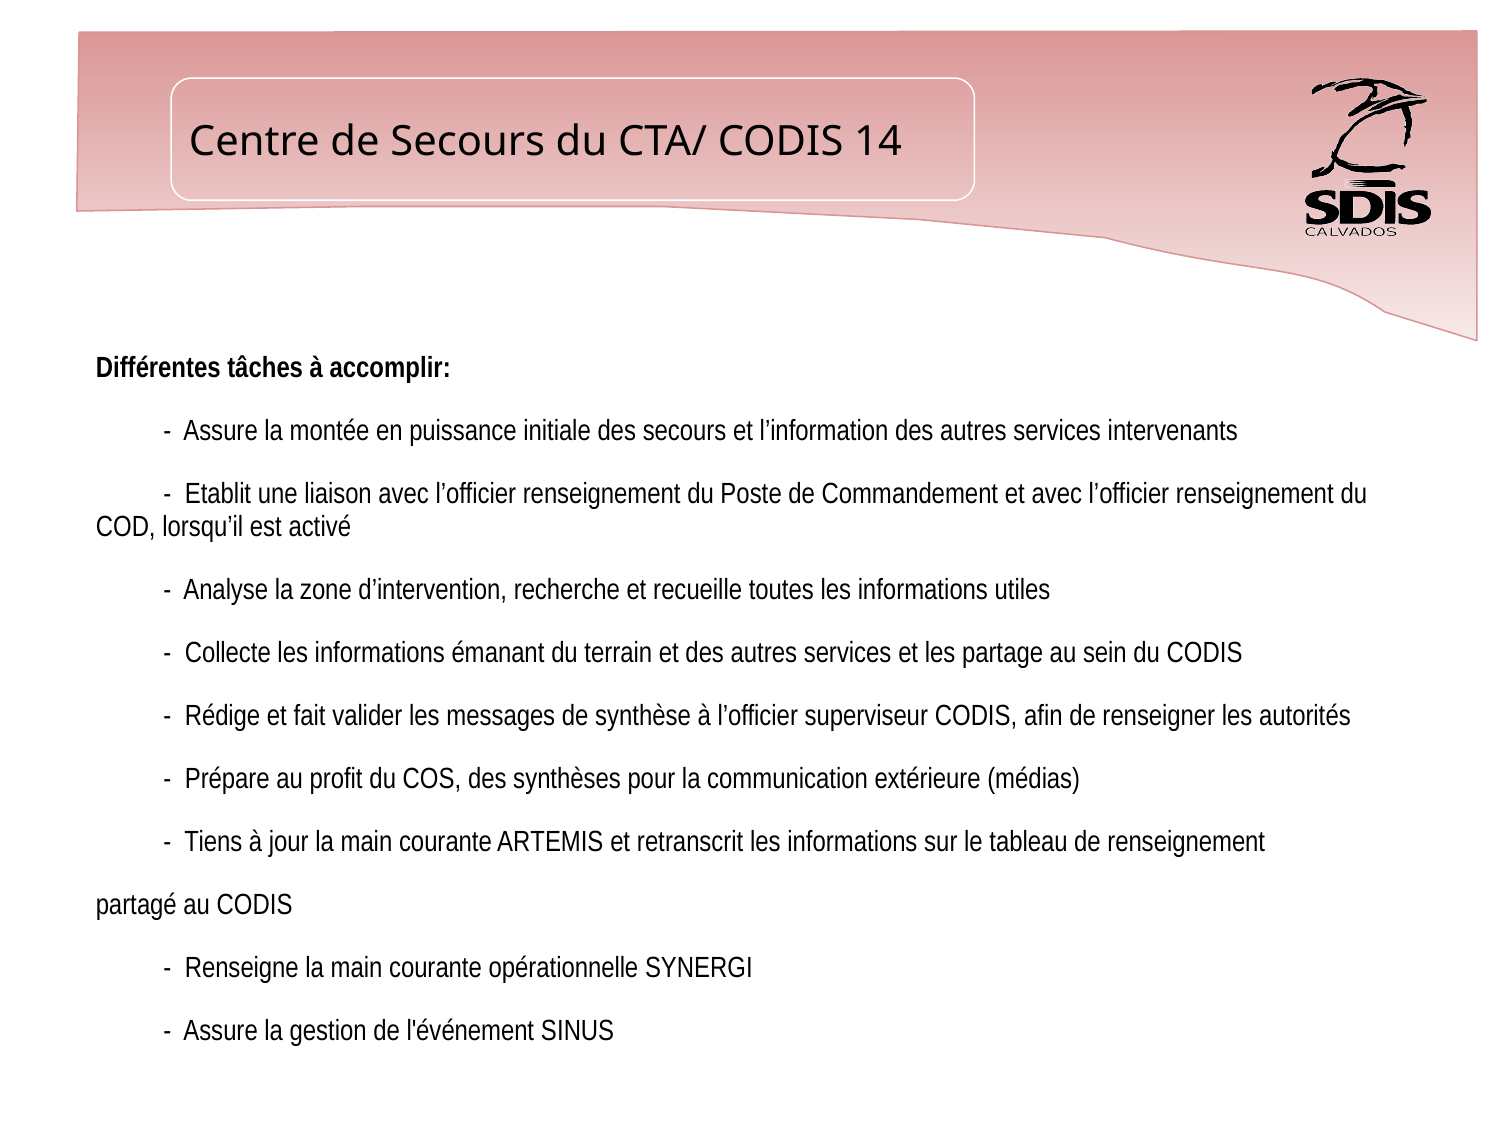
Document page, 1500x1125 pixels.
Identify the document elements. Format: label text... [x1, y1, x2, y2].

picture [1305, 78, 1431, 236]
text_box Différentes tâches à accomplir: - Assure la montée en puissance initiale des secours et l’information des autres services intervenants - Etablit une liaison avec l’officier renseignement du Poste de Commandement et avec l’officier renseignement du COD, lorsqu’il est activé - Analyse la zone d’intervention, recherche et recueille toutes les informations utiles - Collecte les informations émanant du terrain et des autres services et les partage au sein du CODIS - Rédige et fait valider les messages de synthèse à l’officier superviseur CODIS, afin de renseigner les autorités - Prépare au profit du COS, des synthèses pour la communication extérieure (médias) - Tiens à jour la main courante ARTEMIS et retranscrit les informations sur le tableau de renseignement partagé au CODIS - Renseigne la main courante opérationnelle SYNERGI - Assure la gestion de l'événement SINUS [81, 342, 1425, 1034]
text_box [76, 31, 1477, 341]
text_box Centre de Secours du CTA/ CODIS 14 [171, 78, 975, 201]
